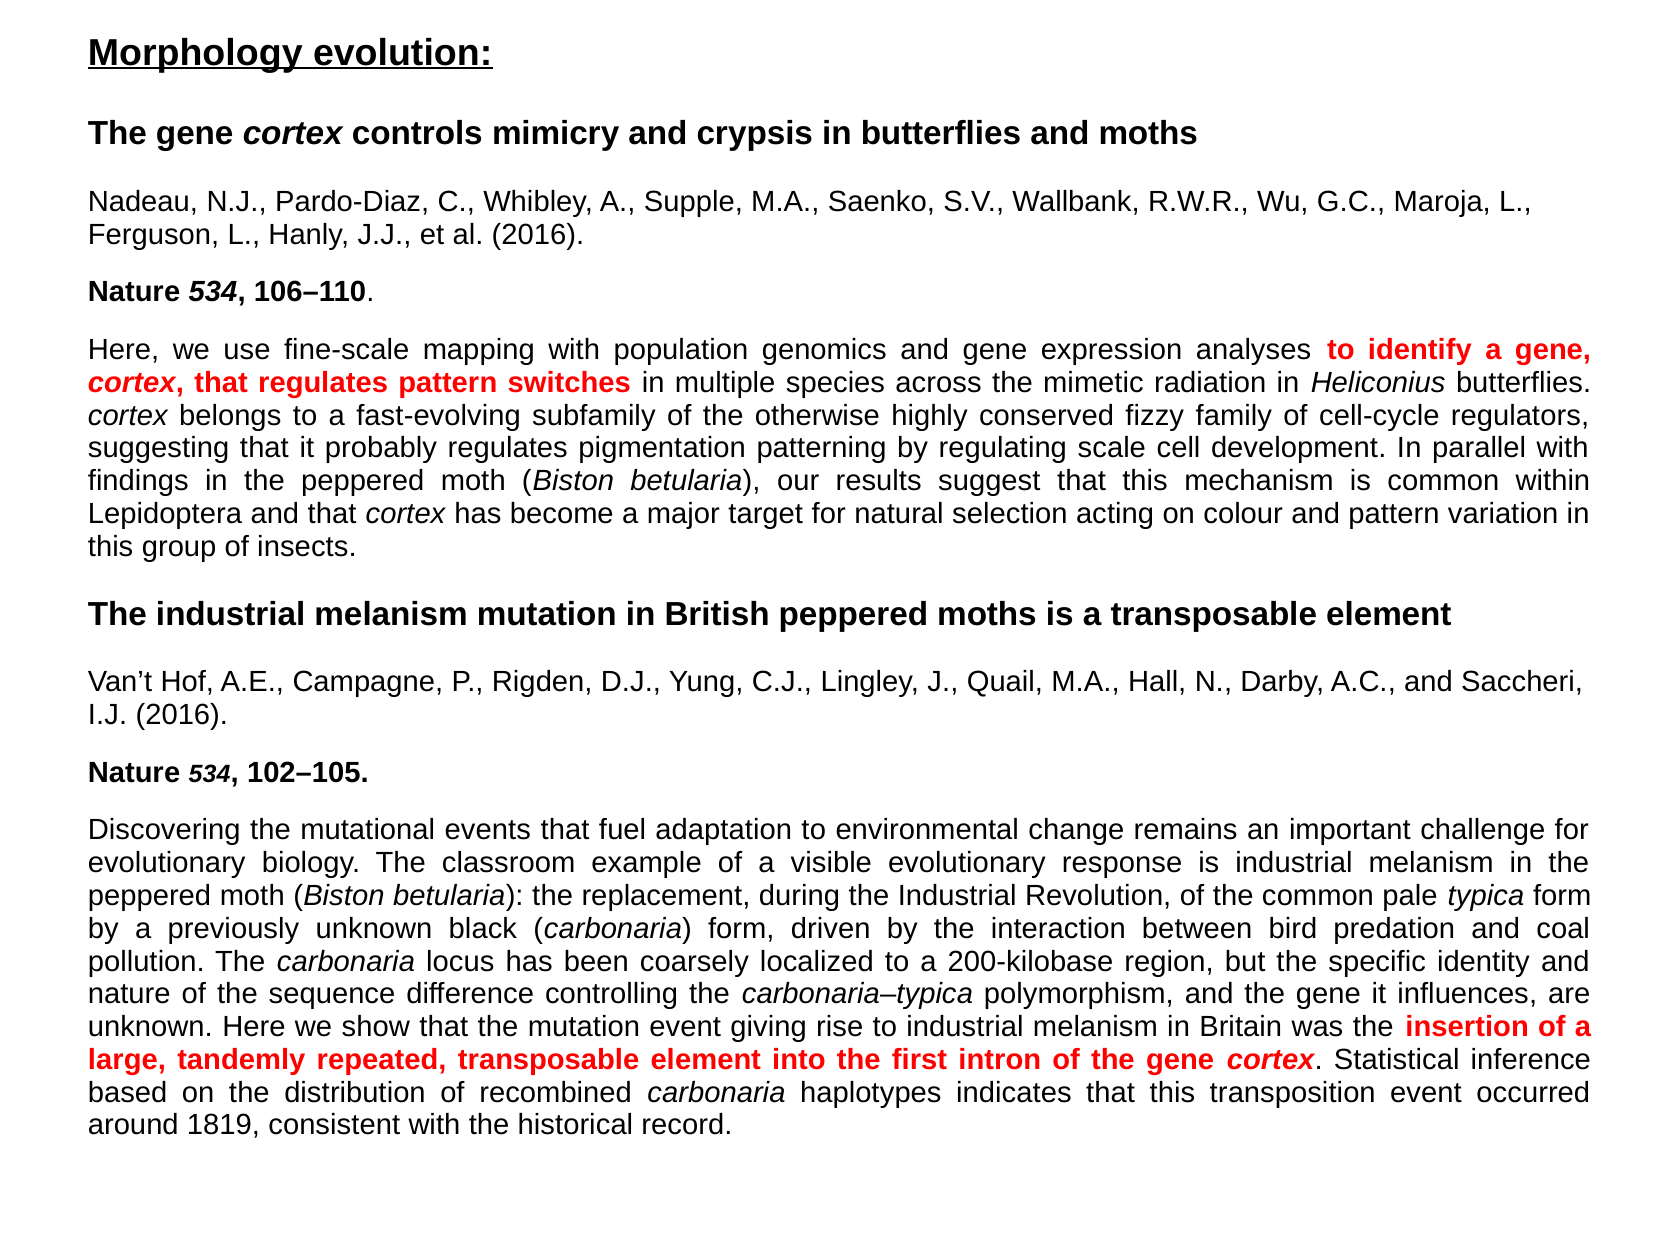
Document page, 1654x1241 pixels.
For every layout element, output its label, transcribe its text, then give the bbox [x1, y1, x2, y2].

text_box Morphology evolution: The gene cortex controls mimicry and crypsis in butterflies and moths Nadeau, N.J., Pardo-Diaz, C., Whibley, A., Supple, M.A., Saenko, S.V., Wallbank, R.W.R., Wu, G.C., Maroja, L., Ferguson, L., Hanly, J.J., et al. (2016). Nature 534, 106–110. Here, we use fine-scale mapping with population genomics and gene expression analyses to identify a gene, cortex, that regulates pattern switches in multiple species across the mimetic radiation in Heliconius butterflies. cortex belongs to a fast-evolving subfamily of the otherwise highly conserved fizzy family of cell-cycle regulators, suggesting that it probably regulates pigmentation patterning by regulating scale cell development. In parallel with findings in the peppered moth (Biston betularia), our results suggest that this mechanism is common within Lepidoptera and that cortex has become a major target for natural selection acting on colour and pattern variation in this group of insects. The industrial melanism mutation in British peppered moths is a transposable element Van’t Hof, A.E., Campagne, P., Rigden, D.J., Yung, C.J., Lingley, J., Quail, M.A., Hall, N., Darby, A.C., and Saccheri, I.J. (2016). Nature 534, 102–105. Discovering the mutational events that fuel adaptation to environmental change remains an important challenge for evolutionary biology. The classroom example of a visible evolutionary response is industrial melanism in the peppered moth (Biston betularia): the replacement, during the Industrial Revolution, of the common pale typica form by a previously unknown black (carbonaria) form, driven by the interaction between bird predation and coal pollution. The carbonaria locus has been coarsely localized to a 200-kilobase region, but the specific identity and nature of the sequence difference controlling the carbonaria–typica polymorphism, and the gene it influences, are unknown. Here we show that the mutation event giving rise to industrial melanism in Britain was the insertion of a large, tandemly repeated, transposable element into the first intron of the gene cortex. Statistical inference based on the distribution of recombined carbonaria haplotypes indicates that this transposition event occurred around 1819, consistent with the historical record. [73, 23, 1607, 1150]
